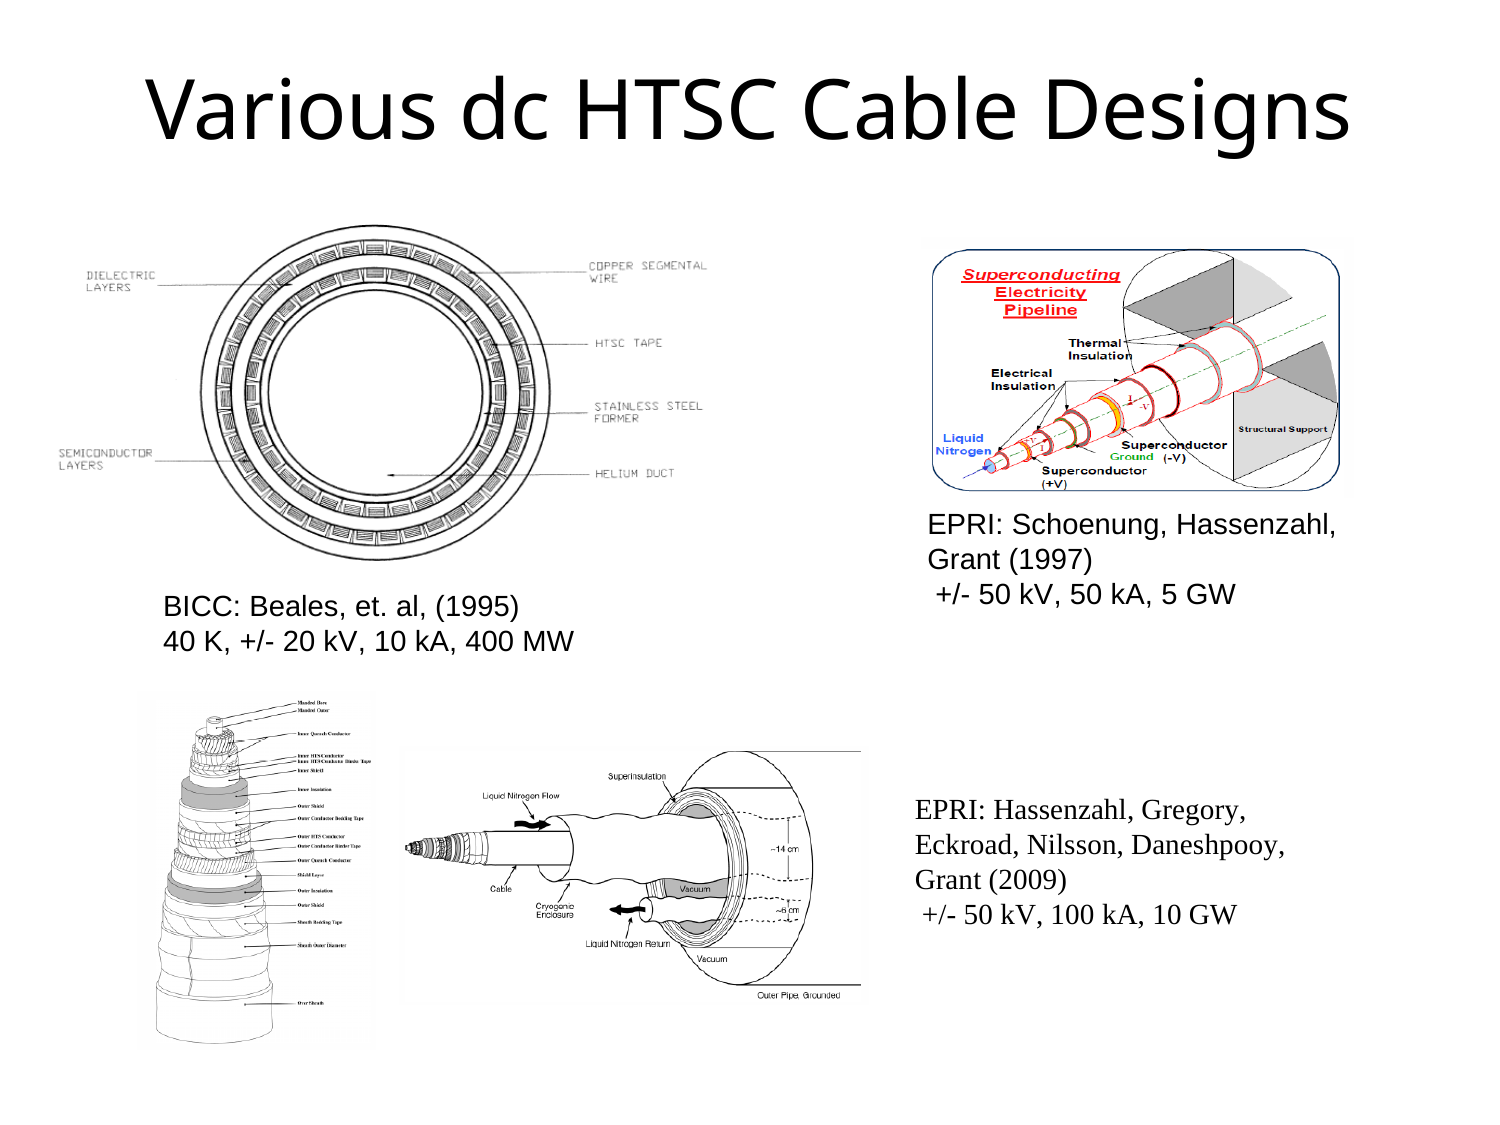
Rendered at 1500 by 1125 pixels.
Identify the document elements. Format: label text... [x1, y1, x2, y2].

picture [399, 746, 869, 1005]
picture [50, 224, 712, 566]
picture [921, 237, 1354, 497]
picture [137, 691, 376, 1051]
title Various dc HTSC Cable Designs [75, 12, 1426, 201]
text_box BICC: Beales, et. al, (1995) 40 K, +/- 20 kV, 10 kA, 400 MW [148, 579, 590, 666]
text_box EPRI: Hassenzahl, Gregory, Eckroad, Nilsson, Daneshpooy, Grant (2009) +/- 50 kV, 100 kA, 10 GW [900, 782, 1338, 939]
text_box EPRI: Schoenung, Hassenzahl, Grant (1997) +/- 50 kV, 50 kA, 5 GW [912, 497, 1371, 618]
